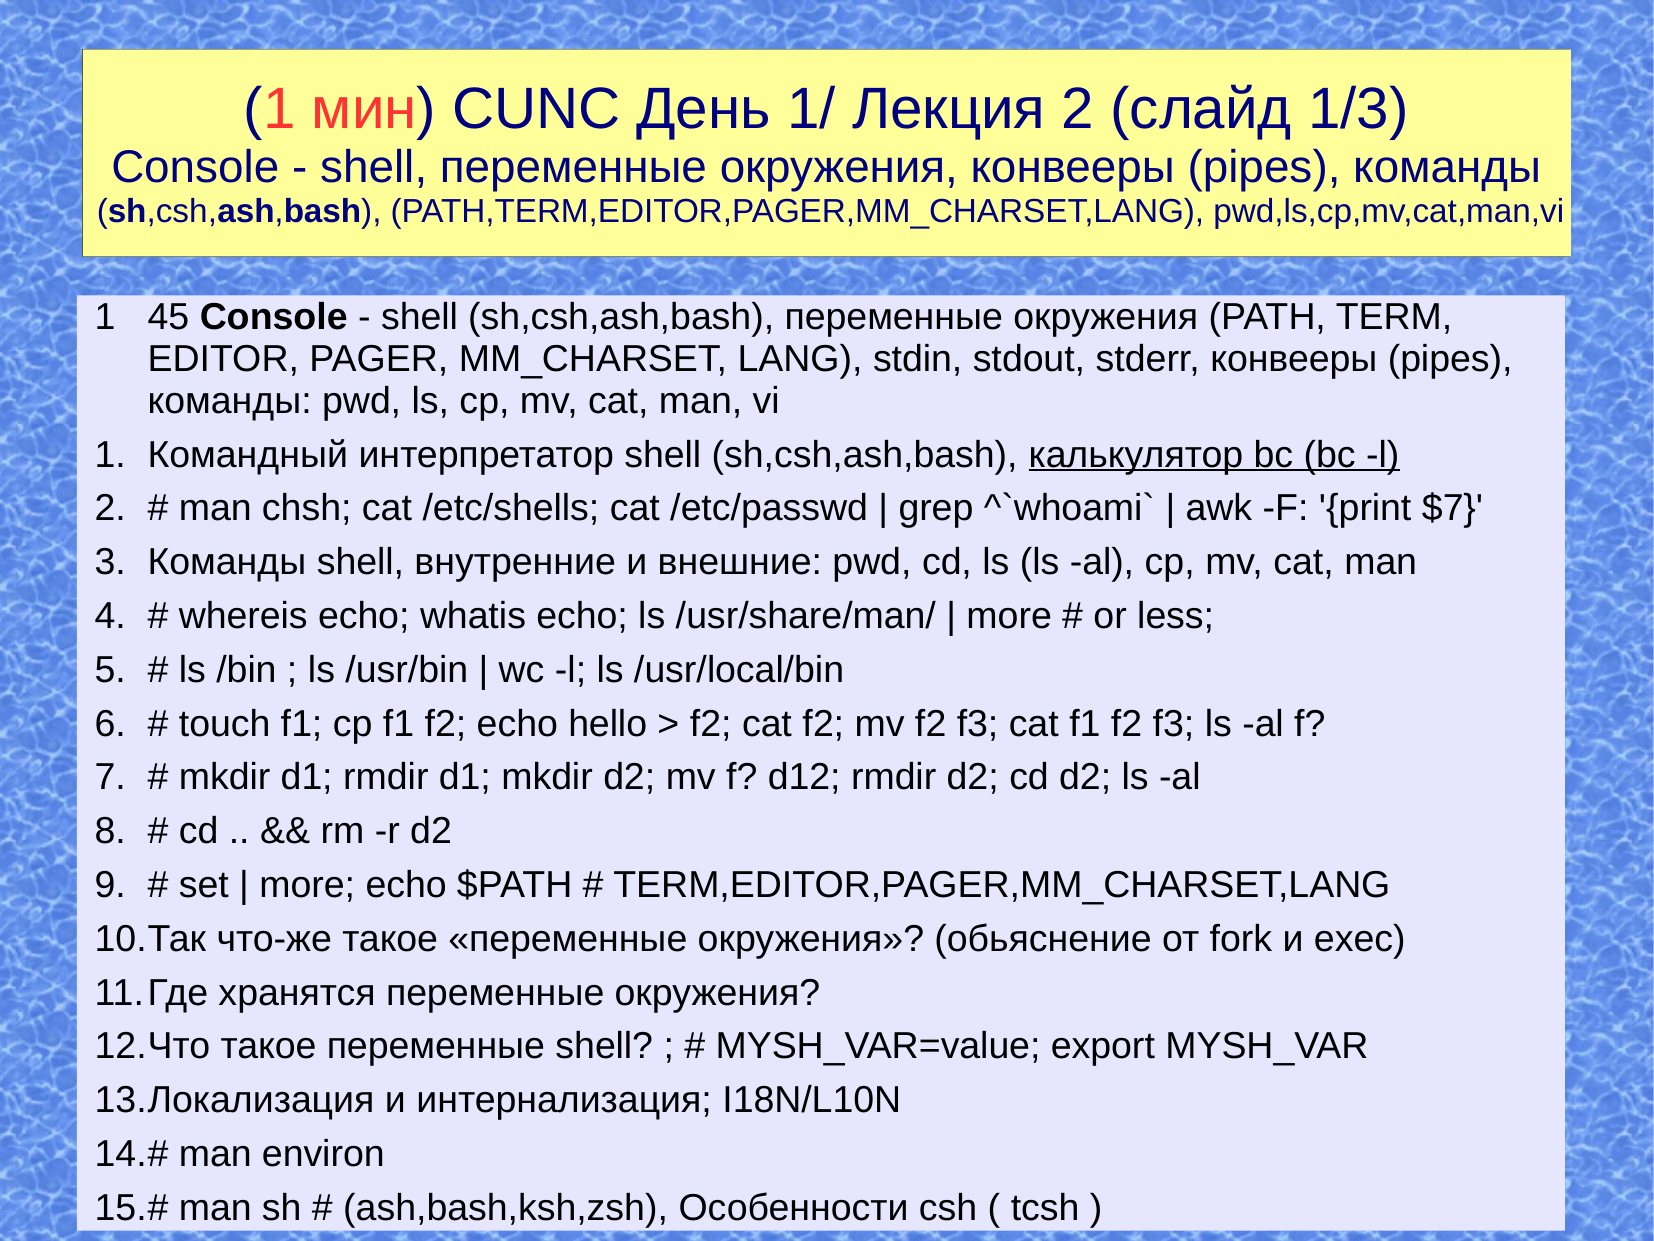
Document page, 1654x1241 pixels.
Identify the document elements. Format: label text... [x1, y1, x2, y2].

picture [0, 0, 1654, 1241]
title (1 мин) CUNC День 1/ Лекция 2 (слайд 1/3) Console - shell, переменные окружения, конвееры (pipes), команды (sh,csh,ash,bash), (PATH,TERM,EDITOR,PAGER,MM_CHARSET,LANG), pwd,ls,cp,mv,cat,man,vi [82, 49, 1571, 257]
list 45 Console - shell (sh,csh,ash,bash), переменные окружения (PATH, TERM, EDITOR, PAGER, MM_CHARSET, LANG), stdin, stdout, stderr, конвееры (pipes), команды: pwd, ls, cp, mv, cat, man, vi Командный интерпретатор shell (sh,csh,ash,bash), калькулятор bc (bc -l) # man chsh; cat /etc/shells; cat /etc/passwd | grep ^`whoami` | awk -F: '{print $7}' Команды shell, внутренние и внешние: pwd, cd, ls (ls -al), cp, mv, cat, man # whereis echo; whatis echo; ls /usr/share/man/ | more # or less; # ls /bin ; ls /usr/bin | wc -l; ls /usr/local/bin # touch f1; cp f1 f2; echo hello > f2; cat f2; mv f2 f3; cat f1 f2 f3; ls -al f? # mkdir d1; rmdir d1; mkdir d2; mv f? d12; rmdir d2; cd d2; ls -al # cd .. && rm -r d2 # set | more; echo $PATH # TERM,EDITOR,PAGER,MM_CHARSET,LANG Так что-же такое «переменные окружения»? (обьяснение от fork и exec) Где хранятся переменные окружения? Что такое переменные shell? ; # MYSH_VAR=value; export MYSH_VAR Локализация и интернализация; I18N/L10N # man environ # man sh # (ash,bash,ksh,zsh), Особенности csh ( tcsh ) [76, 295, 1565, 1231]
